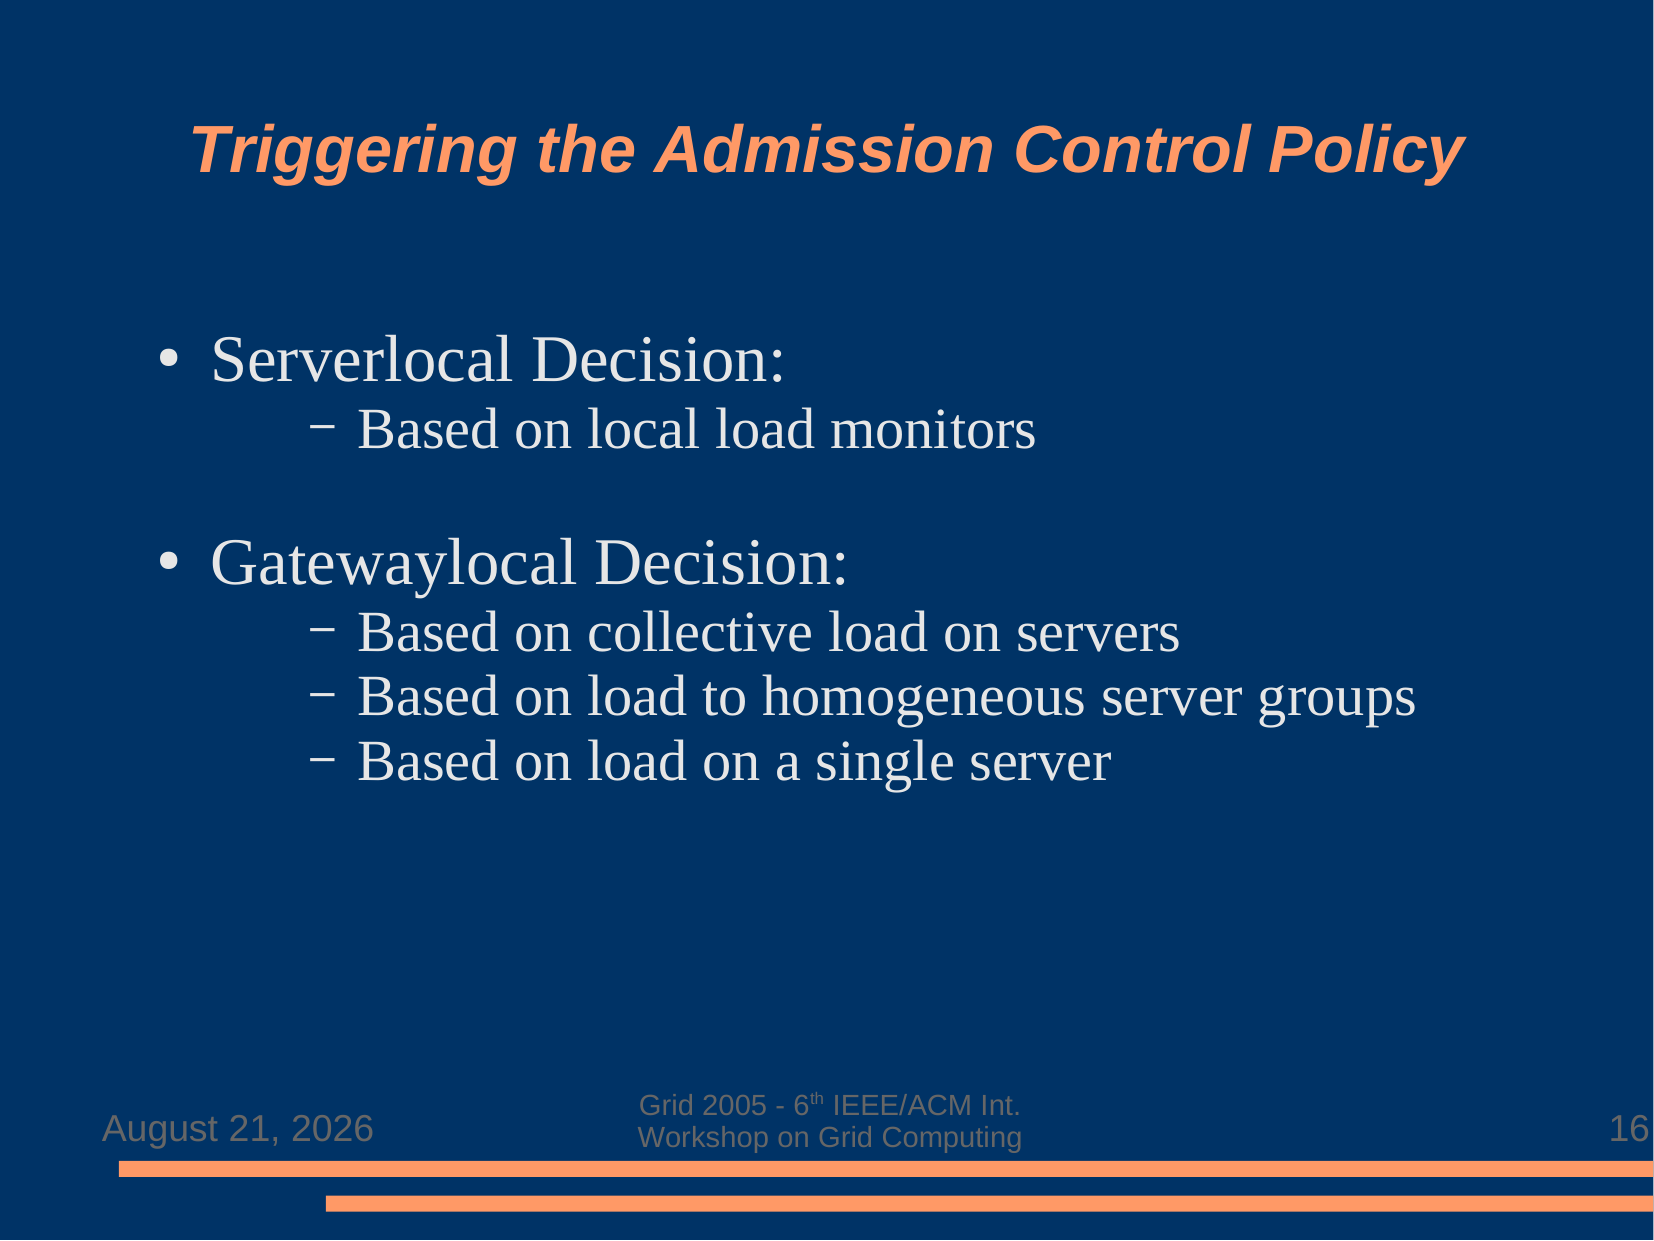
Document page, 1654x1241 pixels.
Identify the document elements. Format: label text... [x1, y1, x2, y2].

list Server­local Decision: Based on local load monitors Gateway­local Decision: Based on collective load on servers Based on load to homogeneous server groups Based on load on a single server [121, 322, 1561, 1133]
title Triggering the Admission Control Policy [121, 46, 1534, 254]
